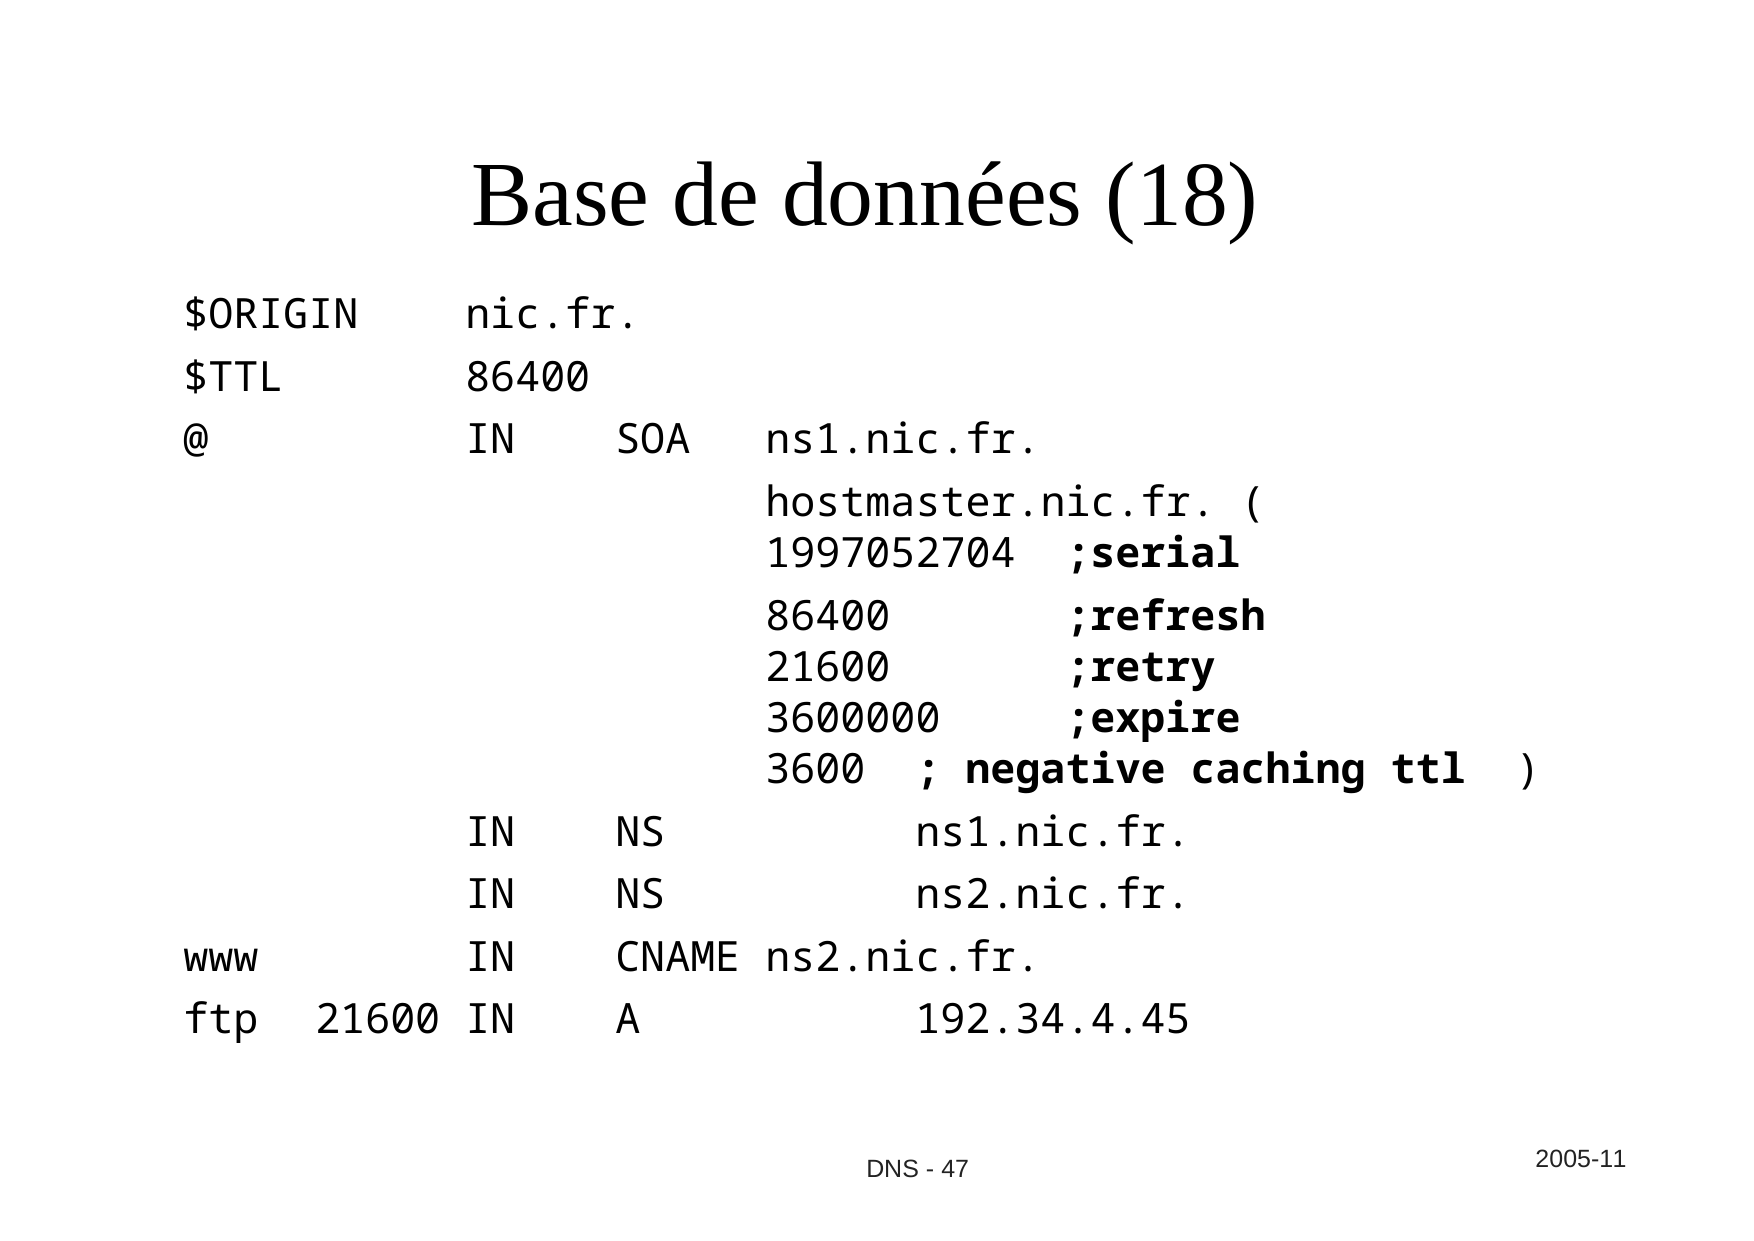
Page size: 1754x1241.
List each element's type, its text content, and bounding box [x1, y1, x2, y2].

list $ORIGIN nic.fr. $TTL 86400 @ IN SOA ns1.nic.fr. hostmaster.nic.fr. ( 1997052704 ;serial 86400 ;refresh 21600 ;retry 3600000 ;expire 3600 ; negative caching ttl ) IN NS ns1.nic.fr. IN NS ns2.nic.fr. www IN CNAME ns2.nic.fr. ftp 21600 IN A 192.34.4.45 [150, 280, 1653, 1011]
title Base de données (18) [187, 109, 1545, 280]
